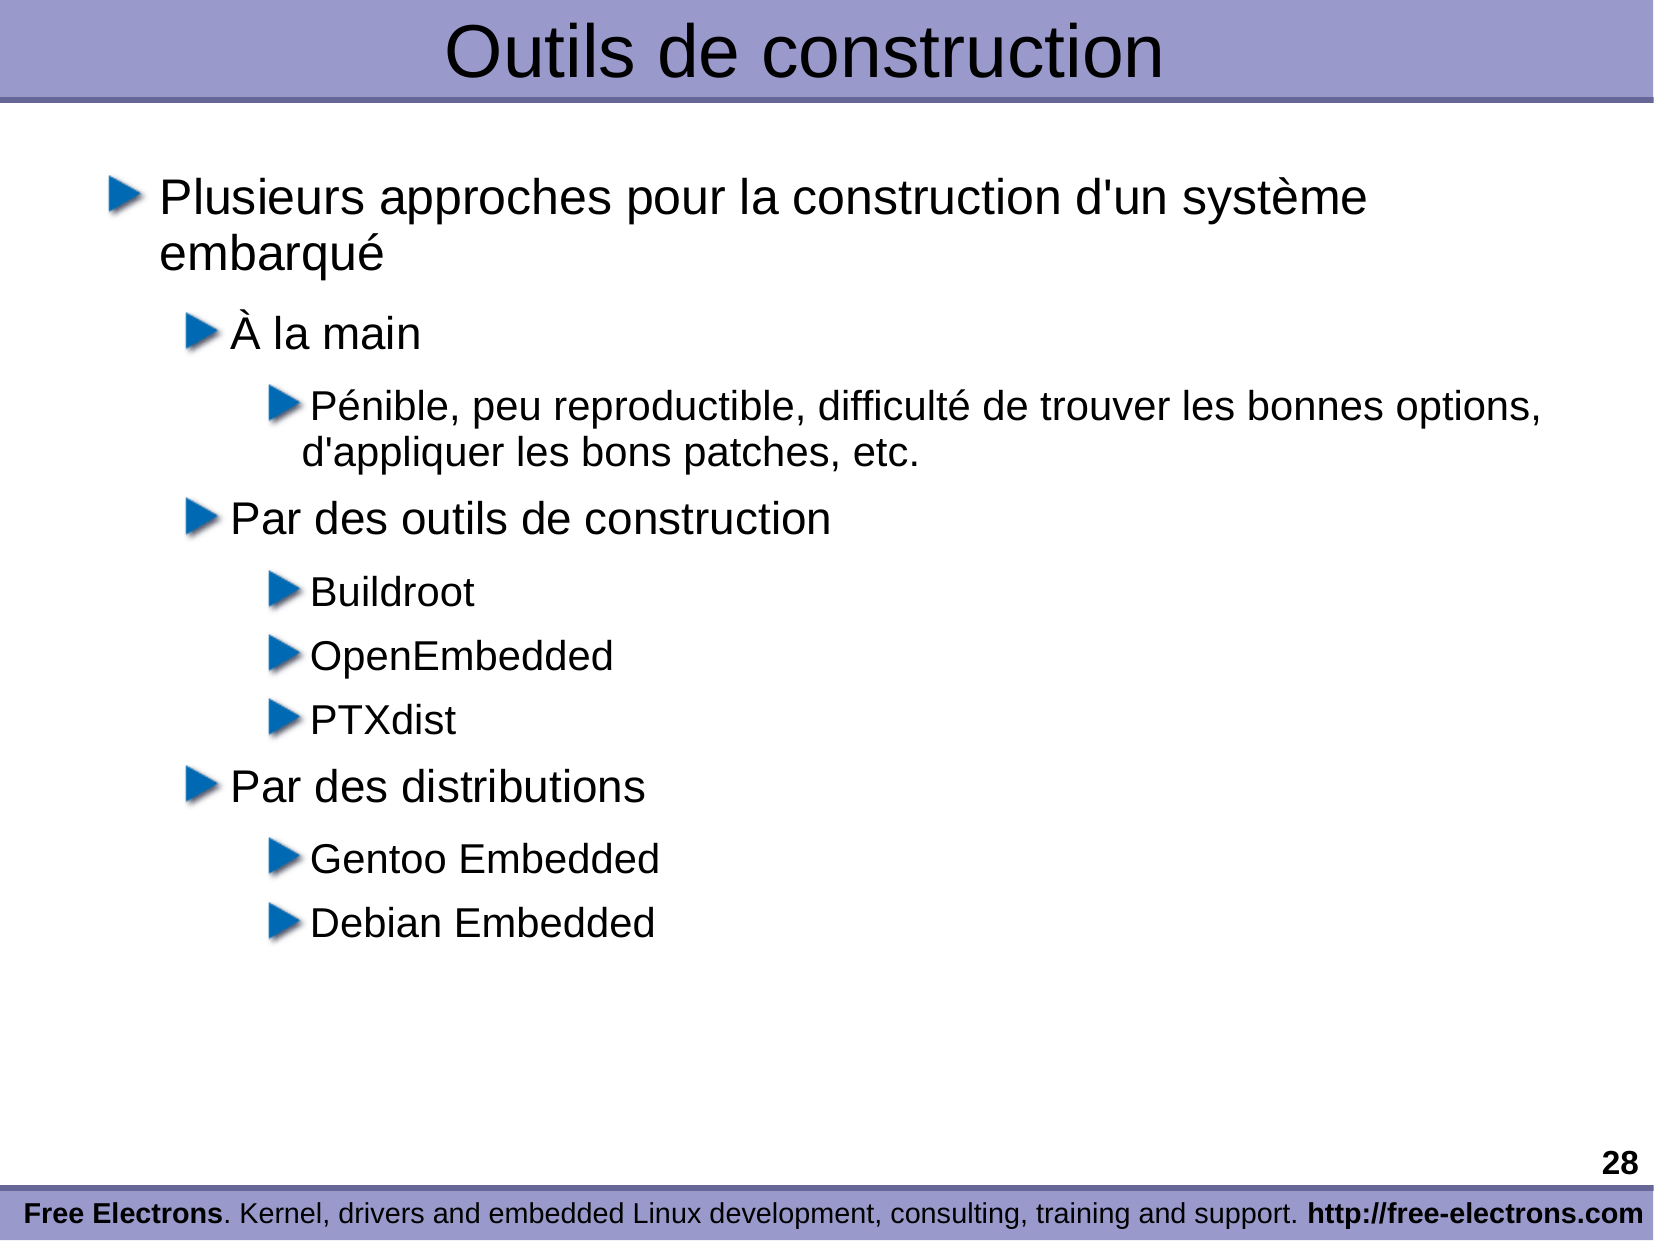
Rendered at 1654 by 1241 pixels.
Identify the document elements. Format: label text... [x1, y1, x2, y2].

list Plusieurs approches pour la construction d'un système embarqué À la main Pénible, peu reproductible, difficulté de trouver les bonnes options, d'appliquer les bons patches, etc. Par des outils de construction Buildroot OpenEmbedded PTXdist Par des distributions Gentoo Embedded Debian Embedded [89, 169, 1582, 1128]
title Outils de construction [60, 4, 1551, 98]
